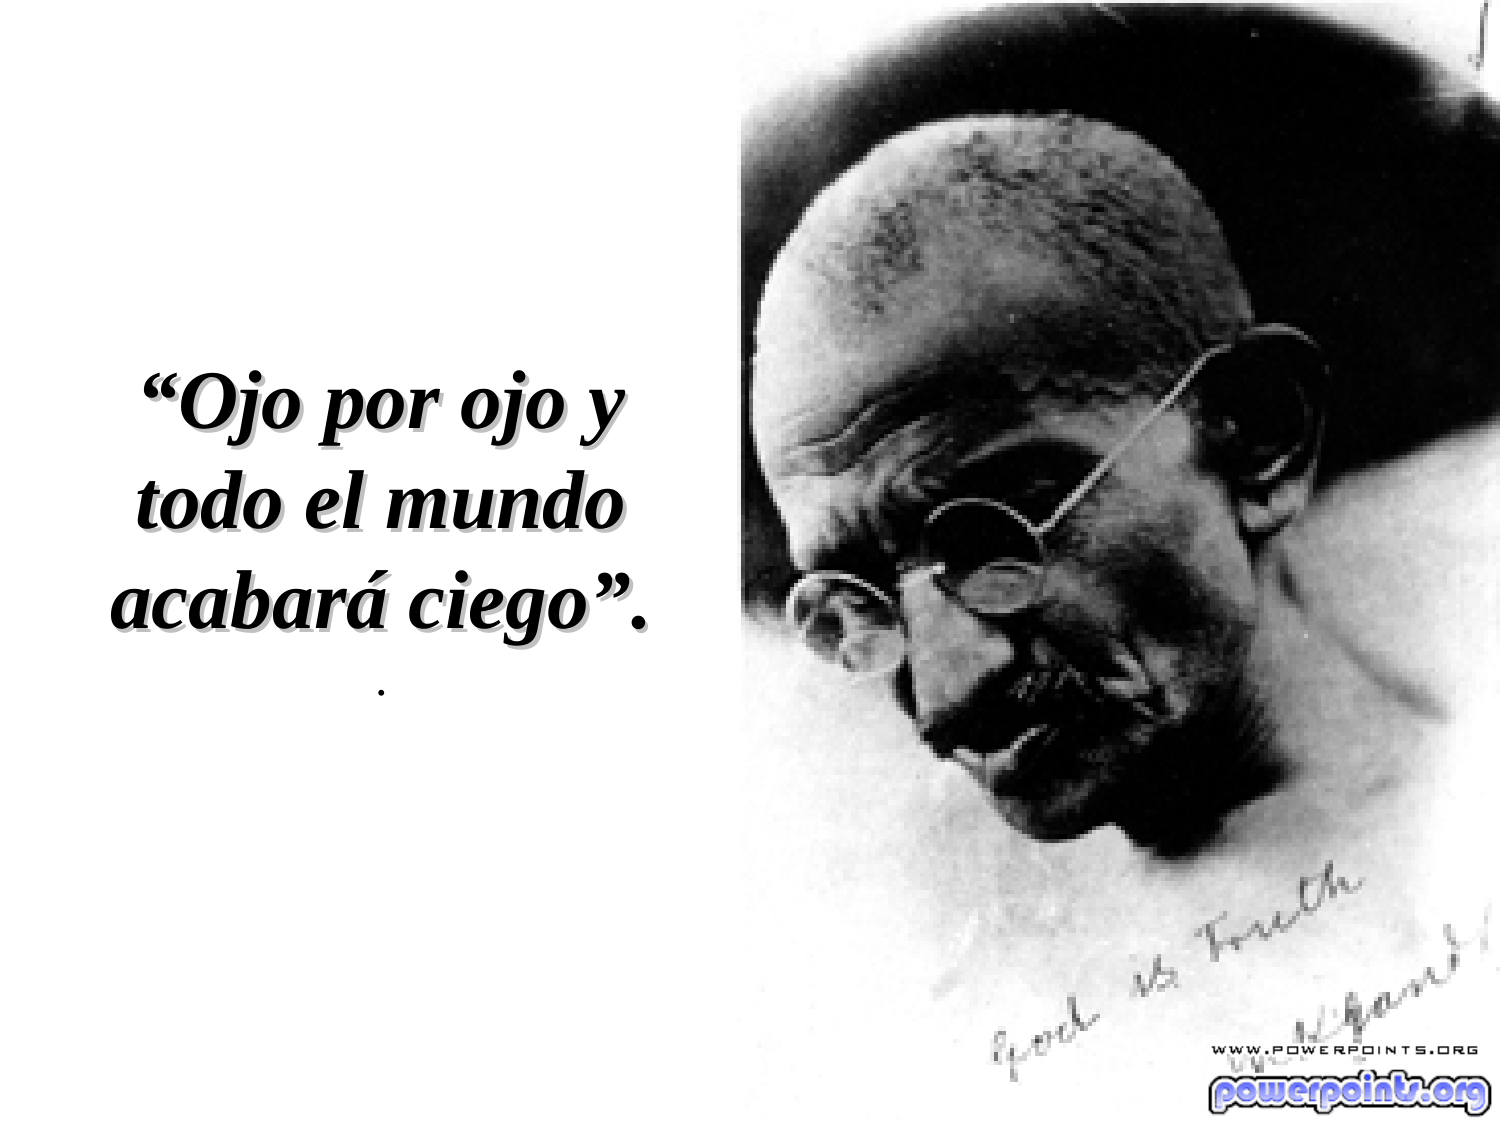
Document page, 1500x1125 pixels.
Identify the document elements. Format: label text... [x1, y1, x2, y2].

picture [737, 0, 1500, 1125]
text_box “Ojo por ojo y todo el mundo acabará ciego”. . [75, 337, 688, 925]
